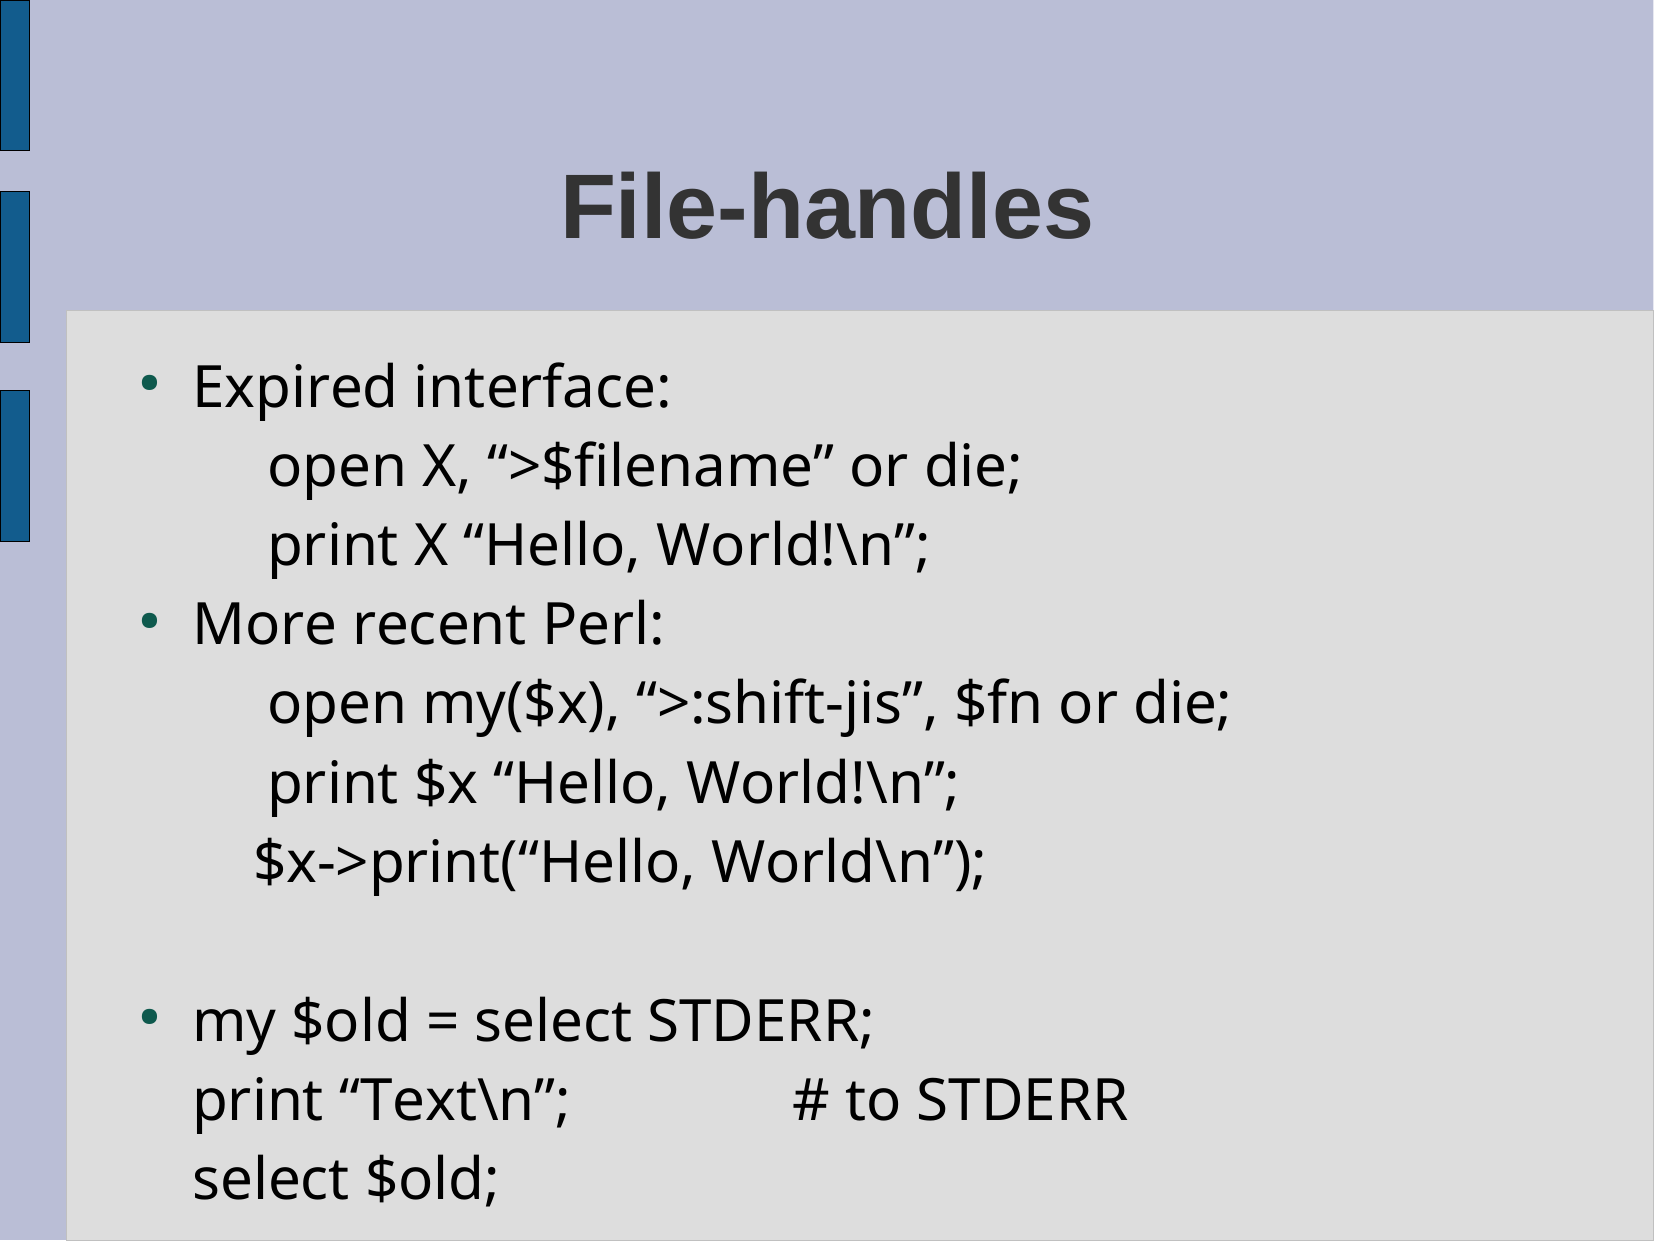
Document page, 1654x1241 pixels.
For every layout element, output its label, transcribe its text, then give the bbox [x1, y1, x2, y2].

title File-handles [121, 102, 1534, 311]
list Expired interface: open X, “>$filename” or die; print X “Hello, World!\n”; More recent Perl: open my($x), “>:shift-jis”, $fn or die; print $x “Hello, World!\n”; $x->print(“Hello, World\n”); my $old = select STDERR; print “Text\n”; # to STDERR select $old; [121, 344, 1534, 1187]
